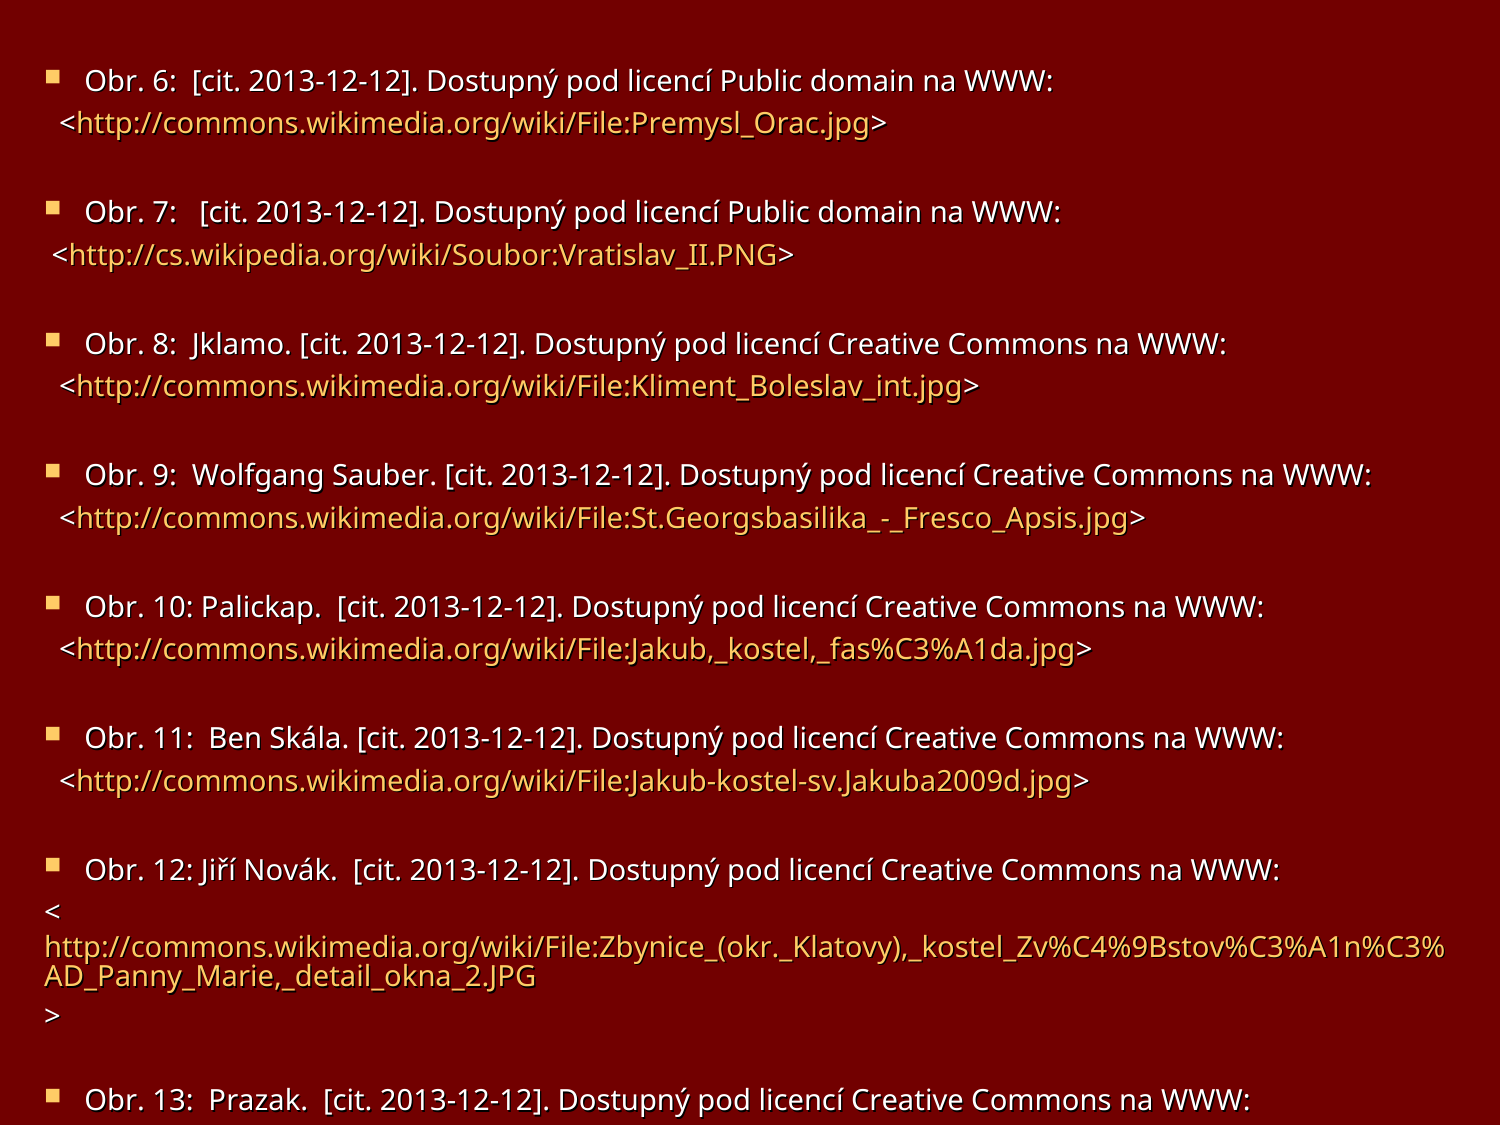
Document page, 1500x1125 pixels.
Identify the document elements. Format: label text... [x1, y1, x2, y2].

text_box Obr. 6: [cit. 2013-12-12]. Dostupný pod licencí Public domain na WWW: <http://commons.wikimedia.org/wiki/File:Premysl_Orac.jpg> Obr. 7: [cit. 2013-12-12]. Dostupný pod licencí Public domain na WWW: <http://cs.wikipedia.org/wiki/Soubor:Vratislav_II.PNG> Obr. 8: Jklamo. [cit. 2013-12-12]. Dostupný pod licencí Creative Commons na WWW: <http://commons.wikimedia.org/wiki/File:Kliment_Boleslav_int.jpg> Obr. 9: Wolfgang Sauber. [cit. 2013-12-12]. Dostupný pod licencí Creative Commons na WWW: <http://commons.wikimedia.org/wiki/File:St.Georgsbasilika_-_Fresco_Apsis.jpg> Obr. 10: Palickap. [cit. 2013-12-12]. Dostupný pod licencí Creative Commons na WWW: <http://commons.wikimedia.org/wiki/File:Jakub,_kostel,_fas%C3%A1da.jpg> Obr. 11: Ben Skála. [cit. 2013-12-12]. Dostupný pod licencí Creative Commons na WWW: <http://commons.wikimedia.org/wiki/File:Jakub-kostel-sv.Jakuba2009d.jpg> Obr. 12: Jiří Novák. [cit. 2013-12-12]. Dostupný pod licencí Creative Commons na WWW: <http://commons.wikimedia.org/wiki/File:Zbynice_(okr._Klatovy),_kostel_Zv%C4%9Bstov%C3%A1n%C3%AD_Panny_Marie,_detail_okna_2.JPG> Obr. 13: Prazak. [cit. 2013-12-12]. Dostupný pod licencí Creative Commons na WWW: <http://cs.wikipedia.org/wiki/Soubor:Z%C3%A1bo%C5%99%C3%AD_nad_Labem_-_rom%C3%A1nsk%C3%BD_port%C3%A1l.jpg> [29, 54, 1471, 1125]
